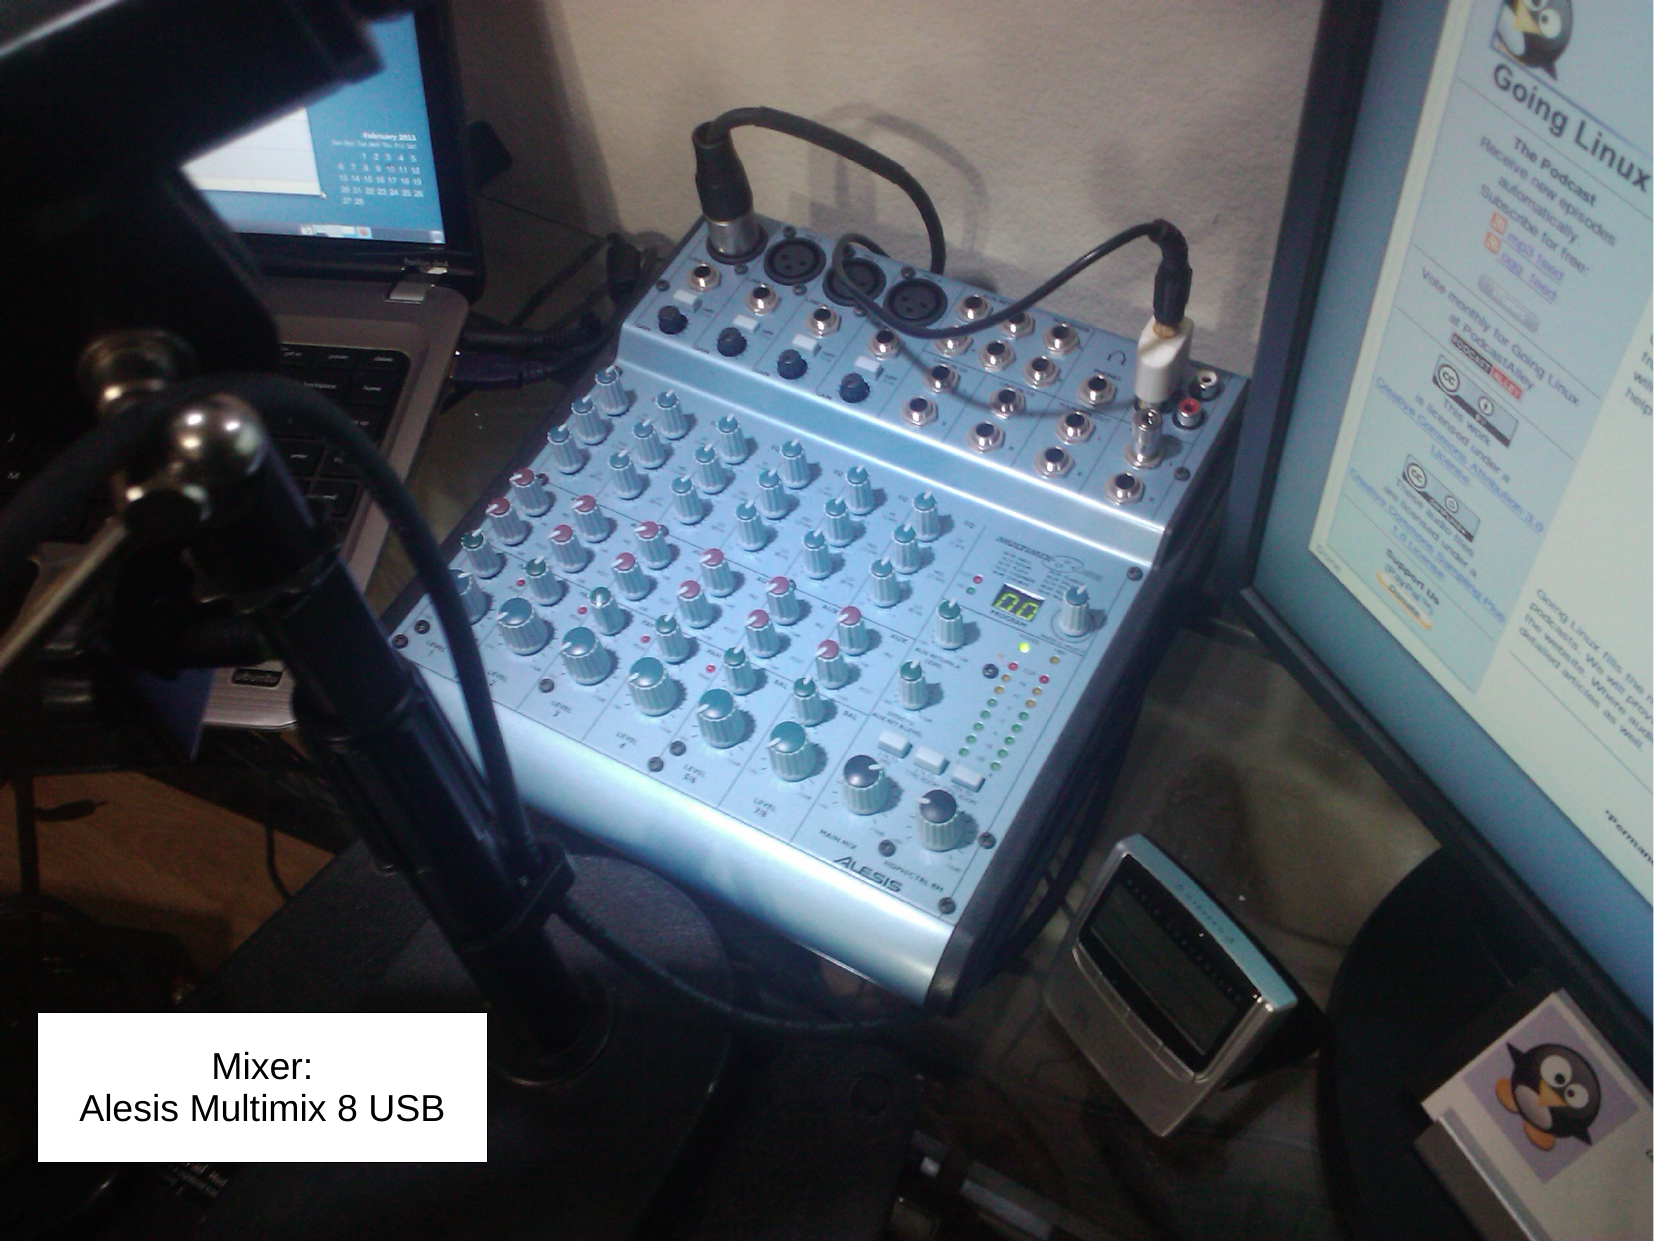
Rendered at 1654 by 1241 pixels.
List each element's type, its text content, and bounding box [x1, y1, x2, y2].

picture [0, 0, 1654, 1241]
text_box Mixer: Alesis Multimix 8 USB [37, 1012, 488, 1163]
